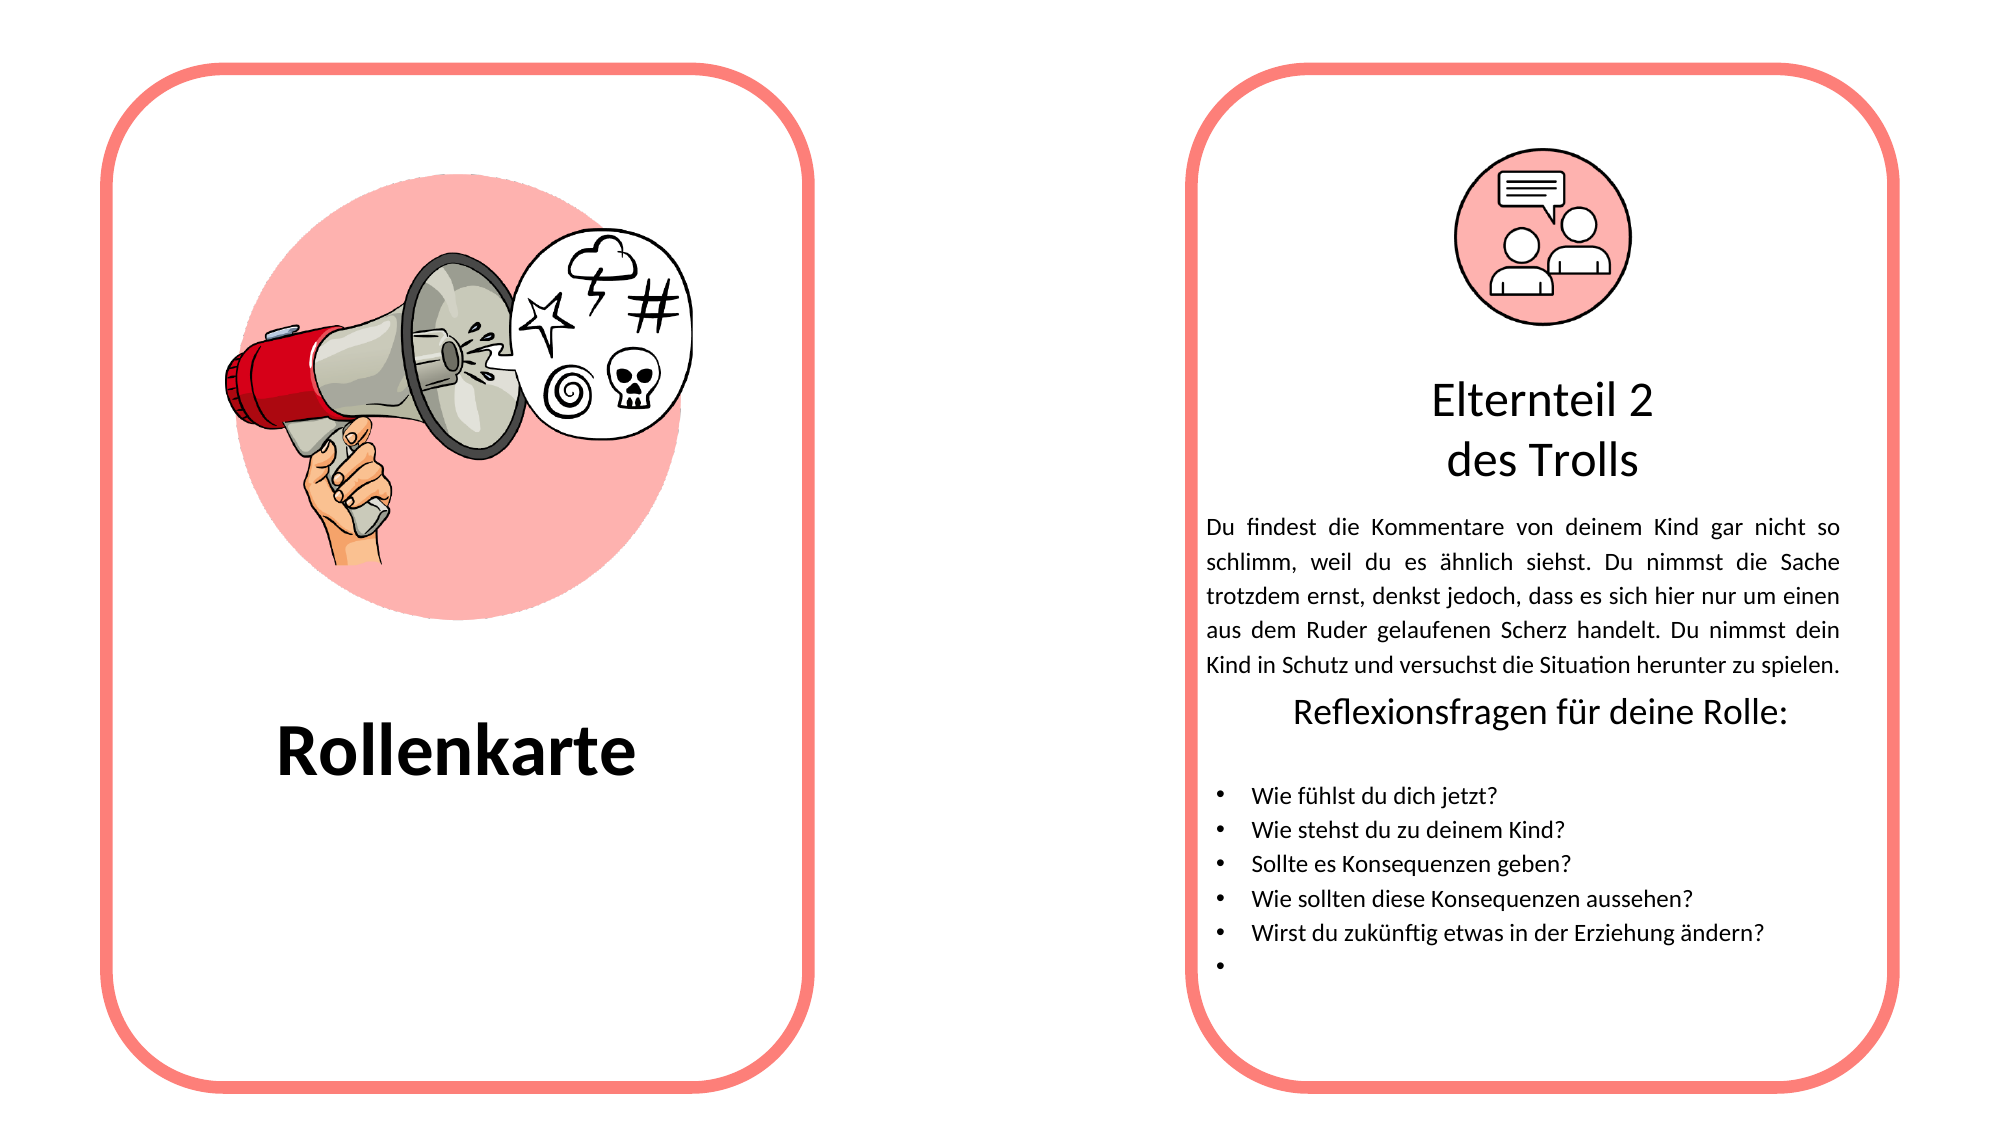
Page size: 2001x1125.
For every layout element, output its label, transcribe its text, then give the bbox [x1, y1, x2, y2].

text_box Du findest die Kommentare von deinem Kind gar nicht so schlimm, weil du es ähnlich siehst. Du nimmst die Sache trotzdem ernst, denkst jedoch, dass es sich hier nur um einen aus dem Ruder gelaufenen Scherz handelt. Du nimmst dein Kind in Schutz und versuchst die Situation herunter zu spielen. [1191, 498, 1875, 687]
picture [176, 162, 739, 631]
picture [1424, 118, 1661, 355]
text_box Wie fühlst du dich jetzt? Wie stehst du zu deinem Kind? Sollte es Konsequenzen geben? Wie sollten diese Konsequenzen aussehen? Wirst du zukünftig etwas in der Erziehung ändern? [1201, 767, 1866, 990]
text_box Elternteil 2 des Trolls [1210, 358, 1876, 495]
text_box Reflexionsfragen für deine Rolle: [1278, 679, 1807, 740]
text_box Rollenkarte [159, 693, 756, 799]
